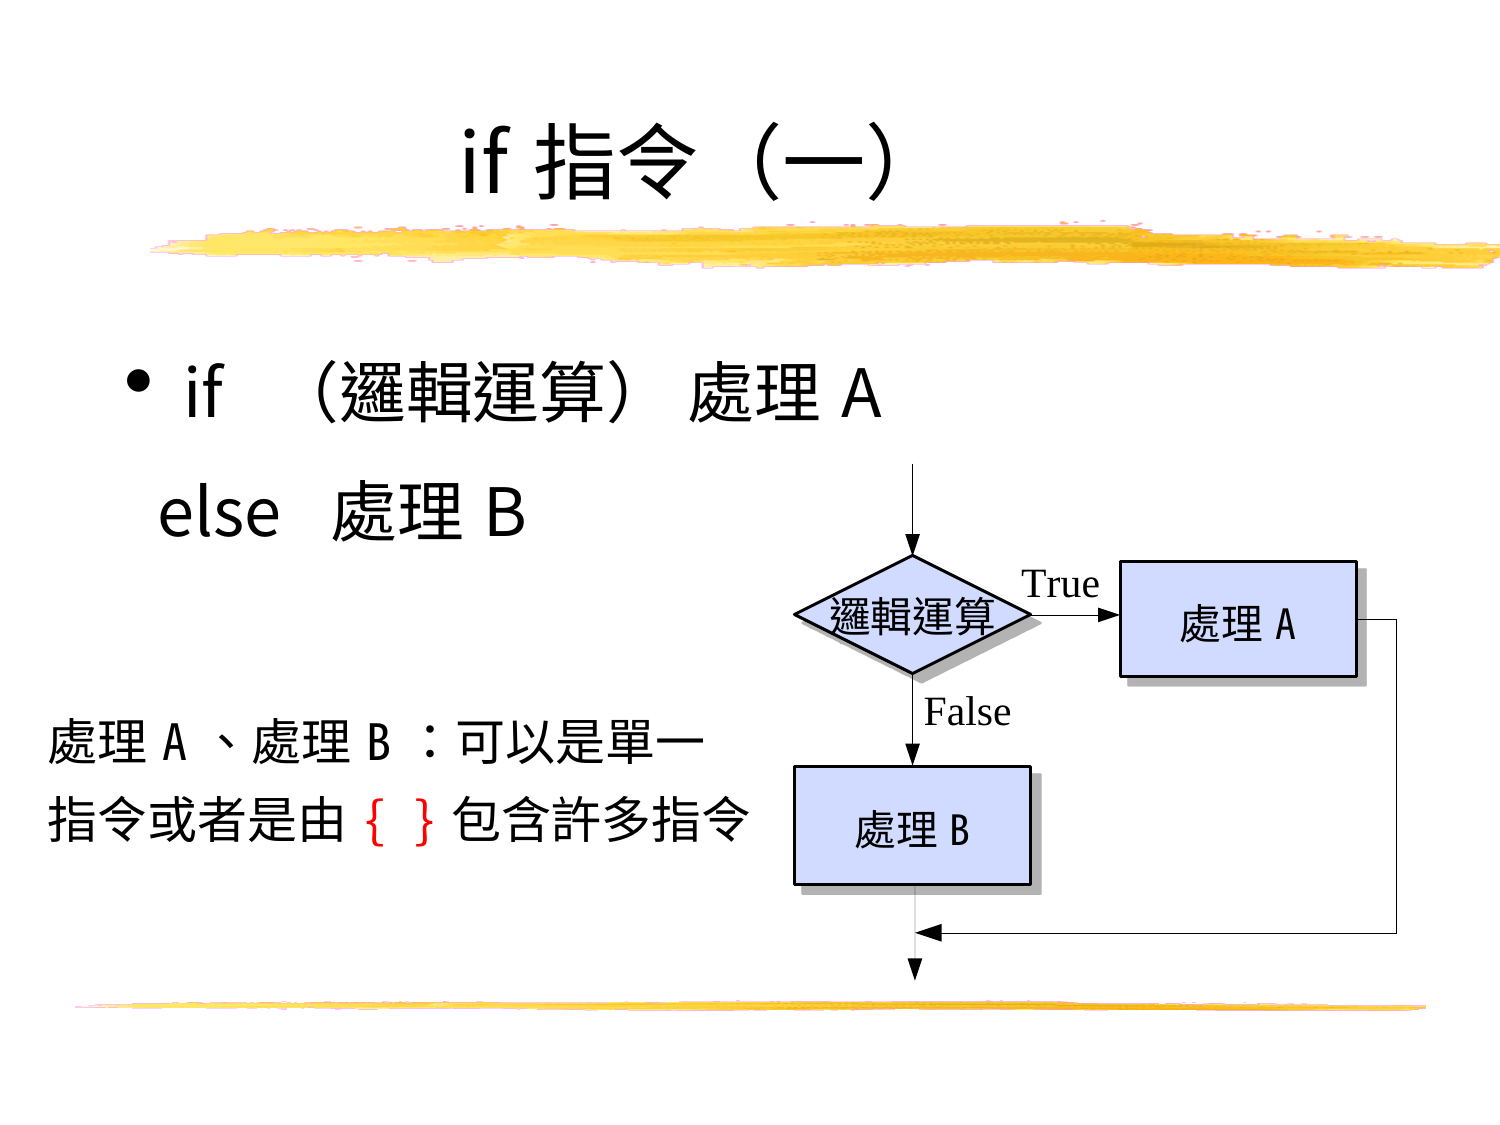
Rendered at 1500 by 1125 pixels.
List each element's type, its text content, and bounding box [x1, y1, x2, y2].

picture [150, 215, 1500, 279]
list if （邏輯運算） 處理A else 處理B [112, 324, 1388, 526]
text_box [47, 733, 589, 793]
text_box 處理A [1120, 561, 1357, 677]
picture [75, 999, 1426, 1013]
text_box 處理B [794, 766, 1031, 885]
text_box False [923, 684, 1013, 734]
title if指令（一） [66, 37, 1342, 225]
text_box 處理A、處理B：可以是單一 指令或者是由{ }包含許多指令 [47, 696, 744, 806]
text_box 邏輯運算 [794, 555, 1031, 674]
text_box True [1021, 556, 1102, 605]
